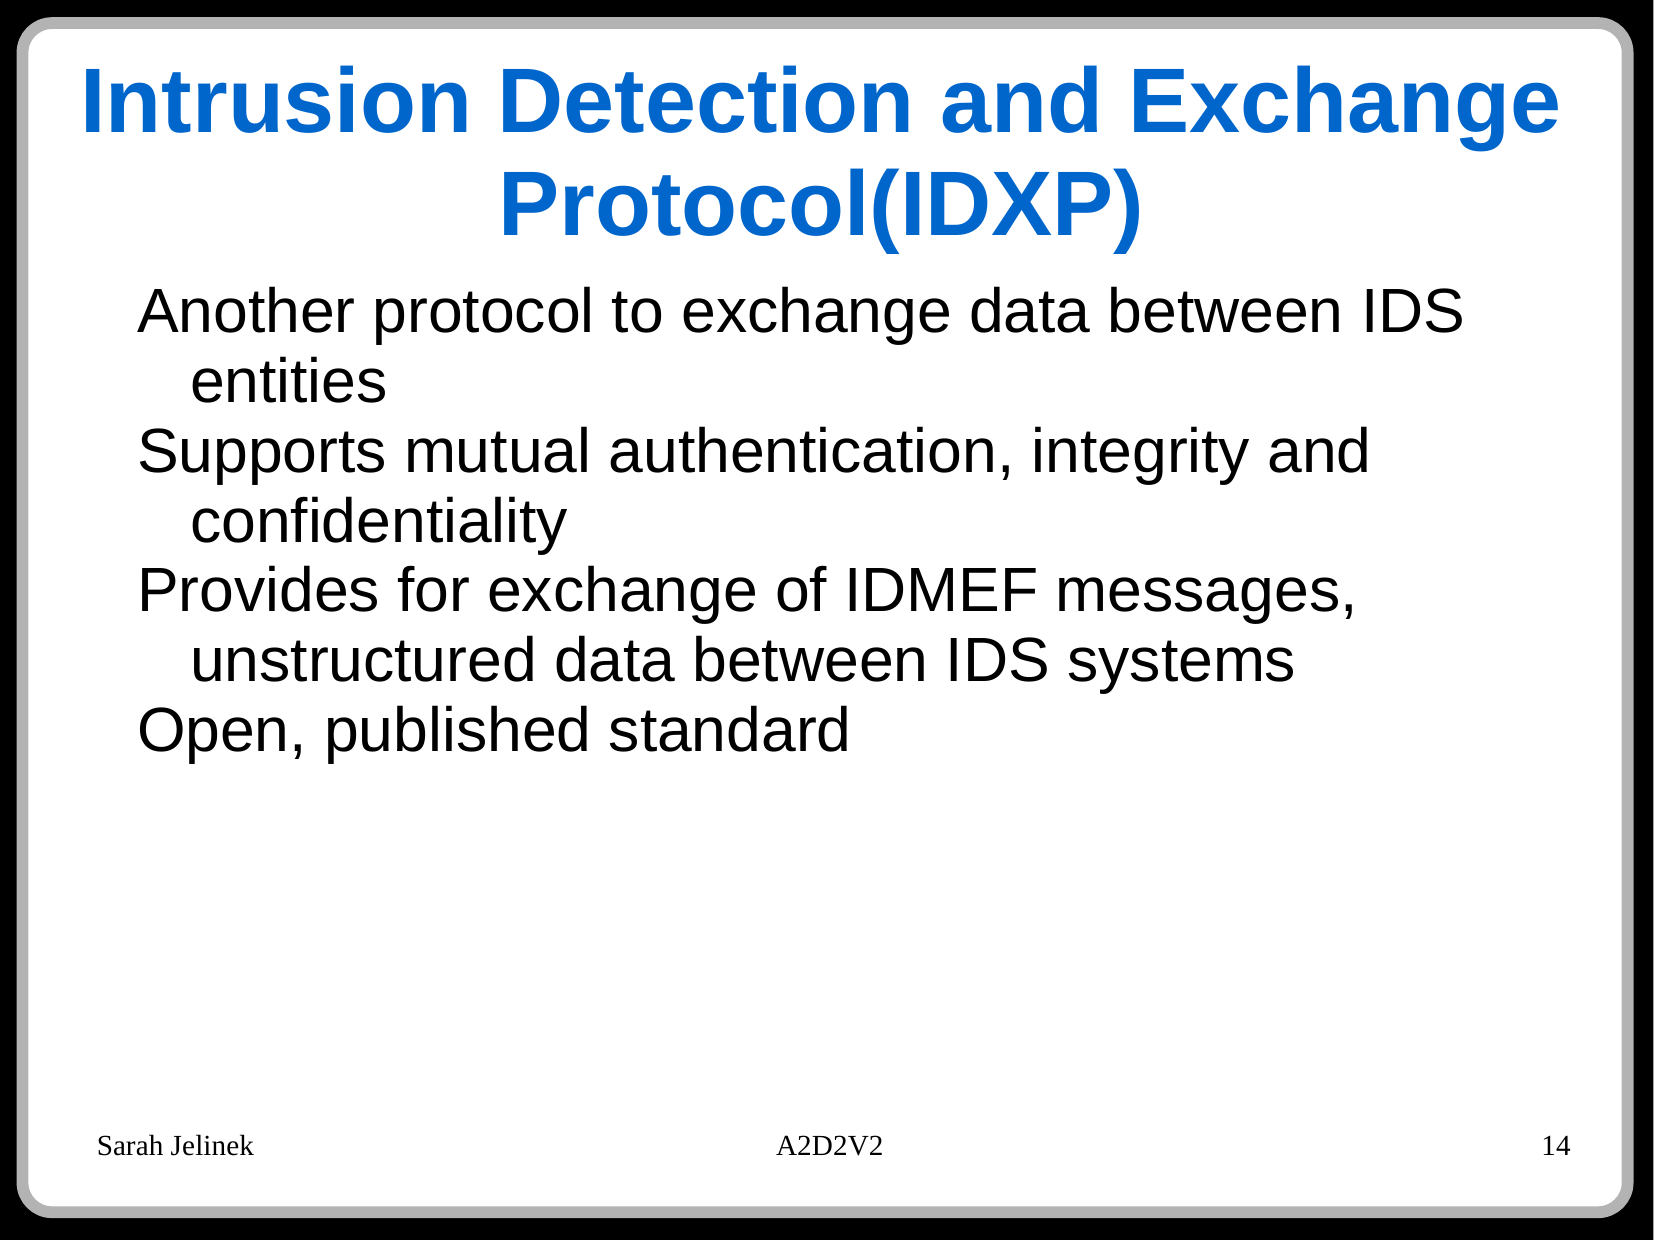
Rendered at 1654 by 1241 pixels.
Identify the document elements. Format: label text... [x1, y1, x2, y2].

title Intrusion Detection and Exchange Protocol(IDXP) [67, 49, 1577, 255]
list Another protocol to exchange data between IDS entities Supports mutual authentication, integrity and confidentiality Provides for exchange of IDMEF messages, unstructured data between IDS systems Open, published standard [119, 276, 1532, 1166]
